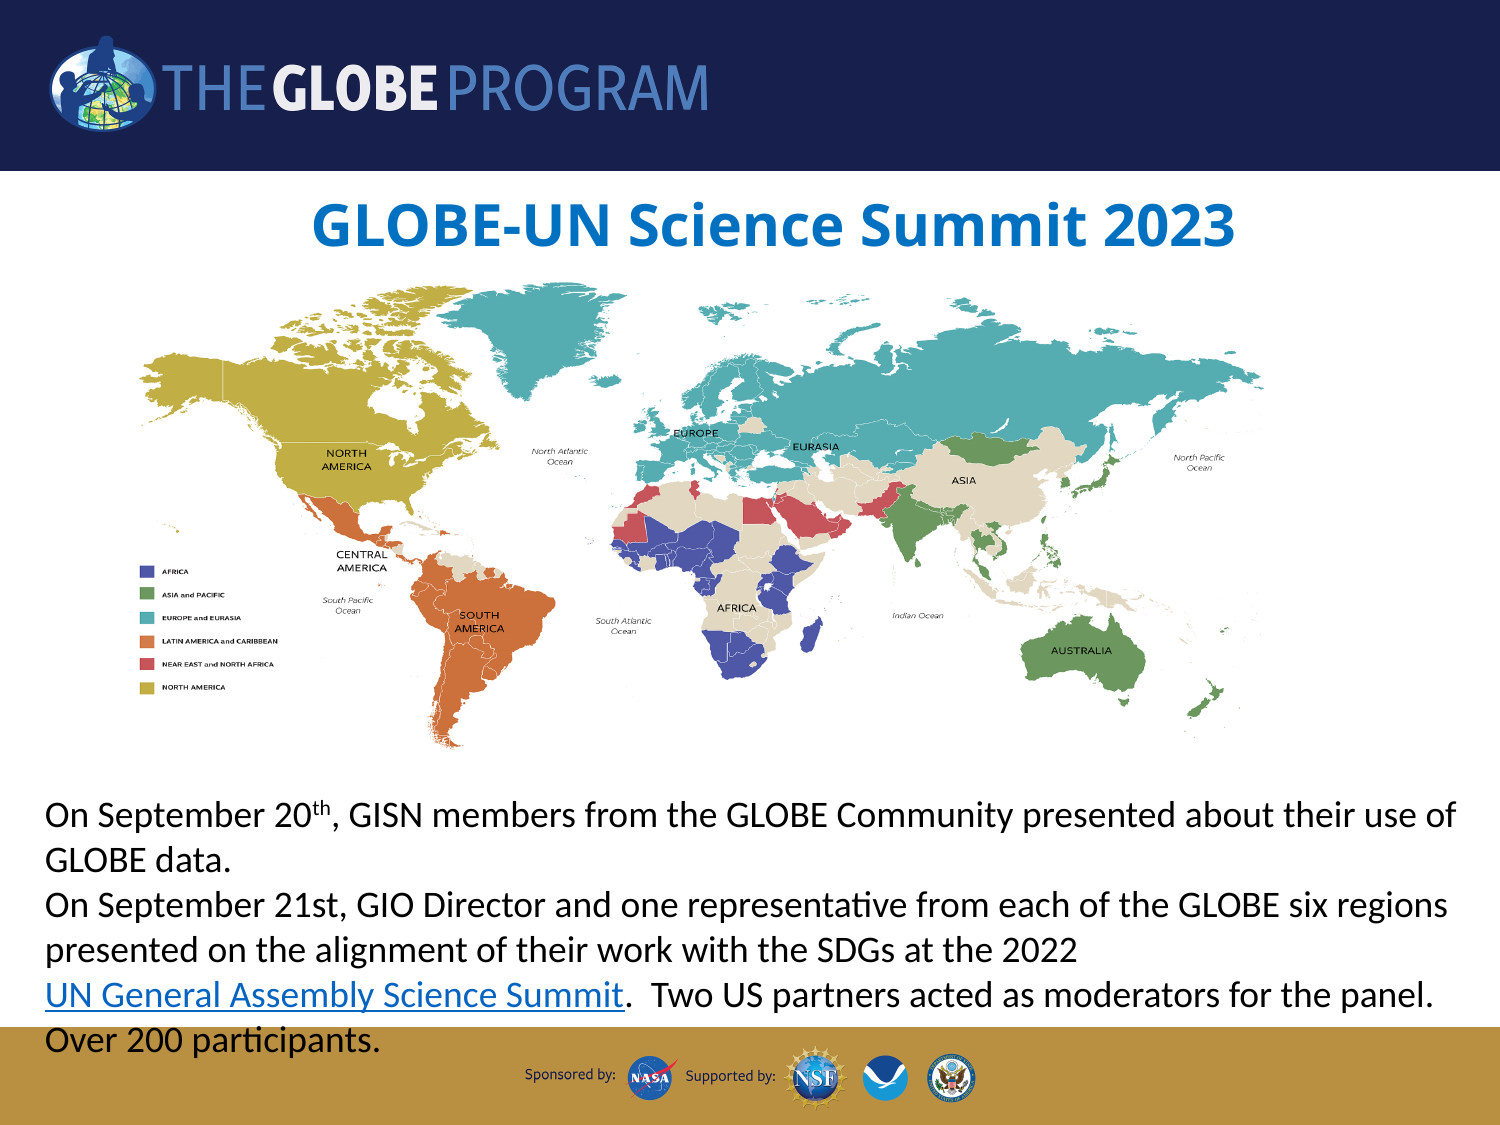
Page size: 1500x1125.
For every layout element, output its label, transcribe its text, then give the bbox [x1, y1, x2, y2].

picture [109, 266, 1284, 767]
picture [0, 1027, 1500, 1125]
picture [0, 0, 1500, 171]
text_box On September 20th, GISN members from the GLOBE Community presented about their use of GLOBE data. On September 21st, GIO Director and one representative from each of the GLOBE six regions presented on the alignment of their work with the SDGs at the 2022 UN General Assembly Science Summit. Two US partners acted as moderators for the panel. Over 200 participants. [29, 782, 1479, 1068]
text_box GLOBE-UN Science Summit 2023 [67, 181, 1479, 266]
